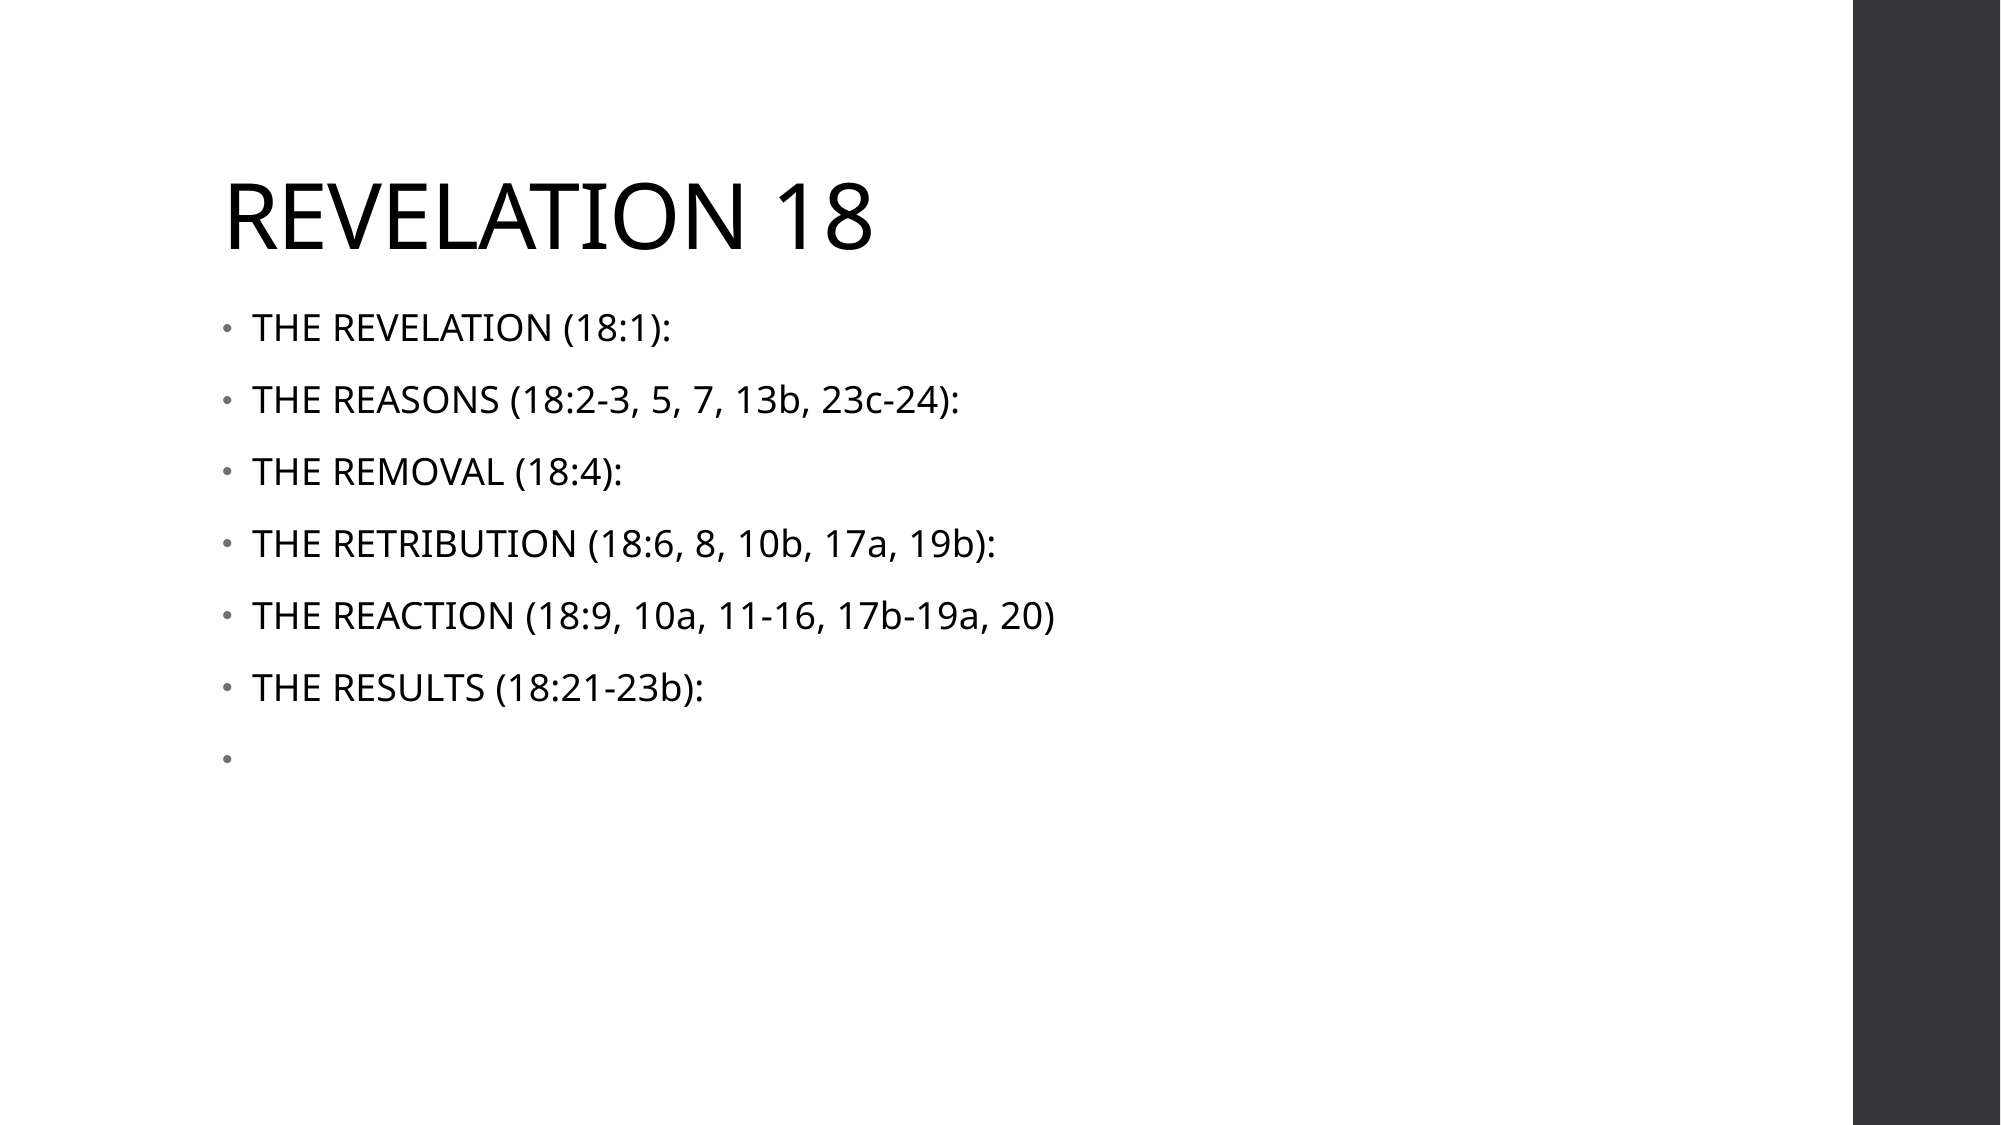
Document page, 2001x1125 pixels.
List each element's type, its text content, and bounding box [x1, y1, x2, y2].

list THE REVELATION (18:1): THE REASONS (18:2-3, 5, 7, 13b, 23c-24): THE REMOVAL (18:4): THE RETRIBUTION (18:6, 8, 10b, 17a, 19b): THE REACTION (18:9, 10a, 11-16, 17b-19a, 20) THE RESULTS (18:21-23b): [206, 299, 1617, 1014]
title REVELATION 18 [206, 60, 1797, 278]
